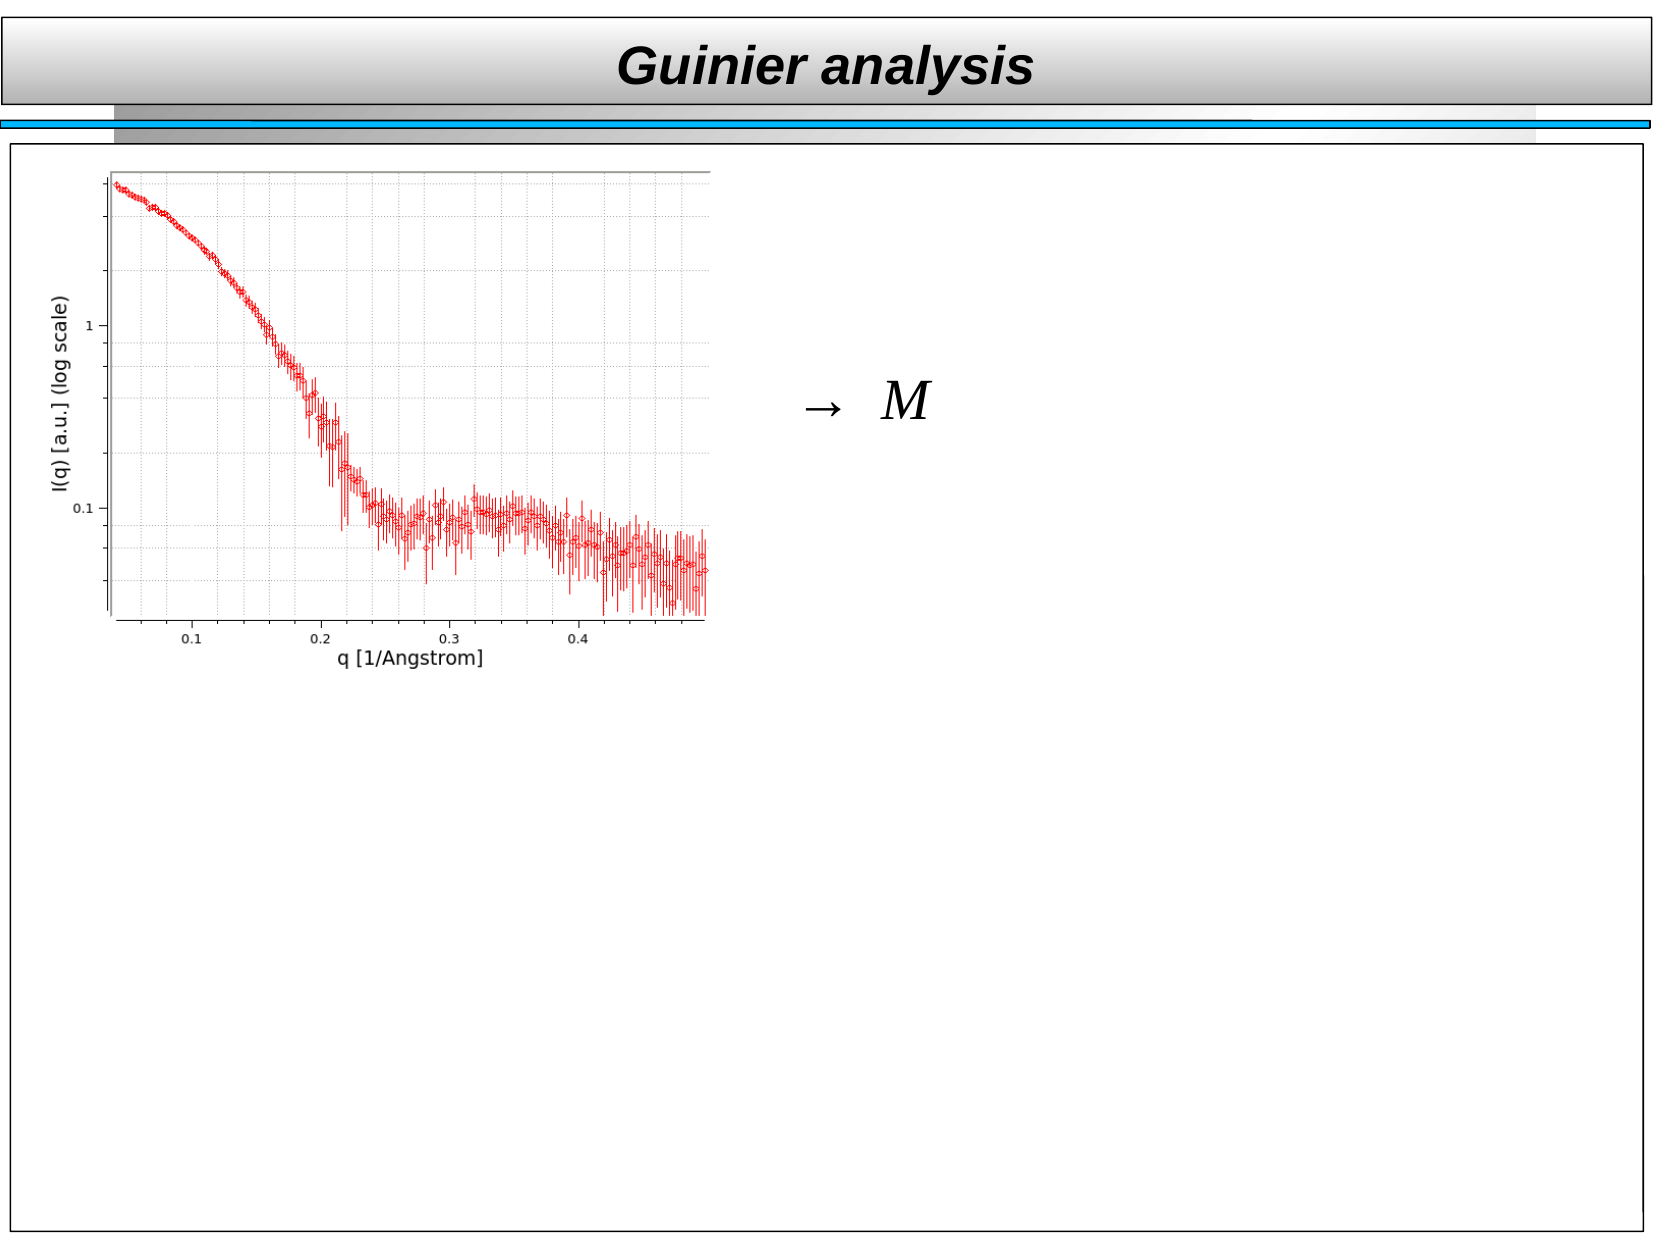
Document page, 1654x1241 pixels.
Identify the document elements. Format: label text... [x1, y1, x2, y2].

text_box Guinier analysis [1, 17, 1652, 105]
text_box → M [765, 360, 1171, 440]
text_box [0, 120, 1651, 129]
picture [45, 164, 722, 676]
